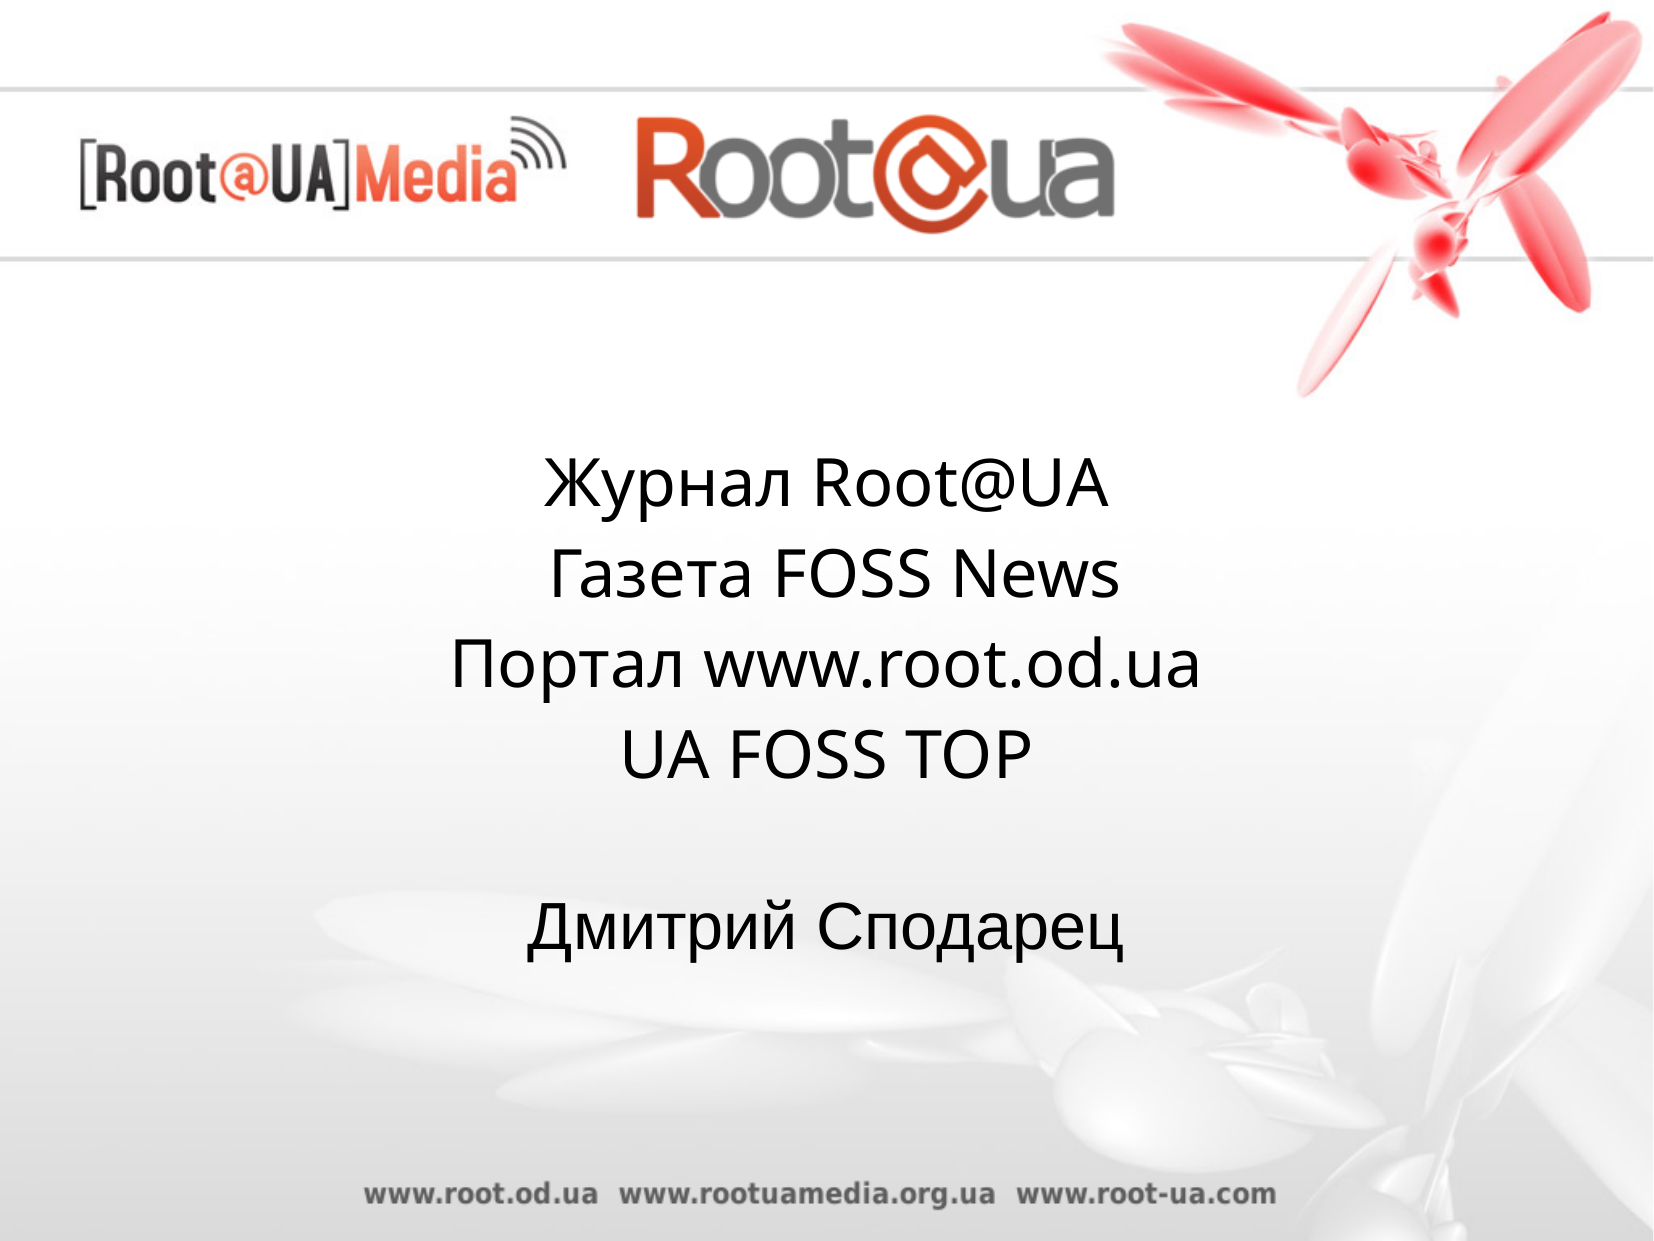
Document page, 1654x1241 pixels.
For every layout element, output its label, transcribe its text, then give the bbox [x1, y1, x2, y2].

subtitle Журнал Root@UA Газета FOSS News Портал www.root.od.ua UA FOSS TOP Дмитрий Сподарец [82, 297, 1571, 1102]
picture [0, 0, 1654, 1241]
